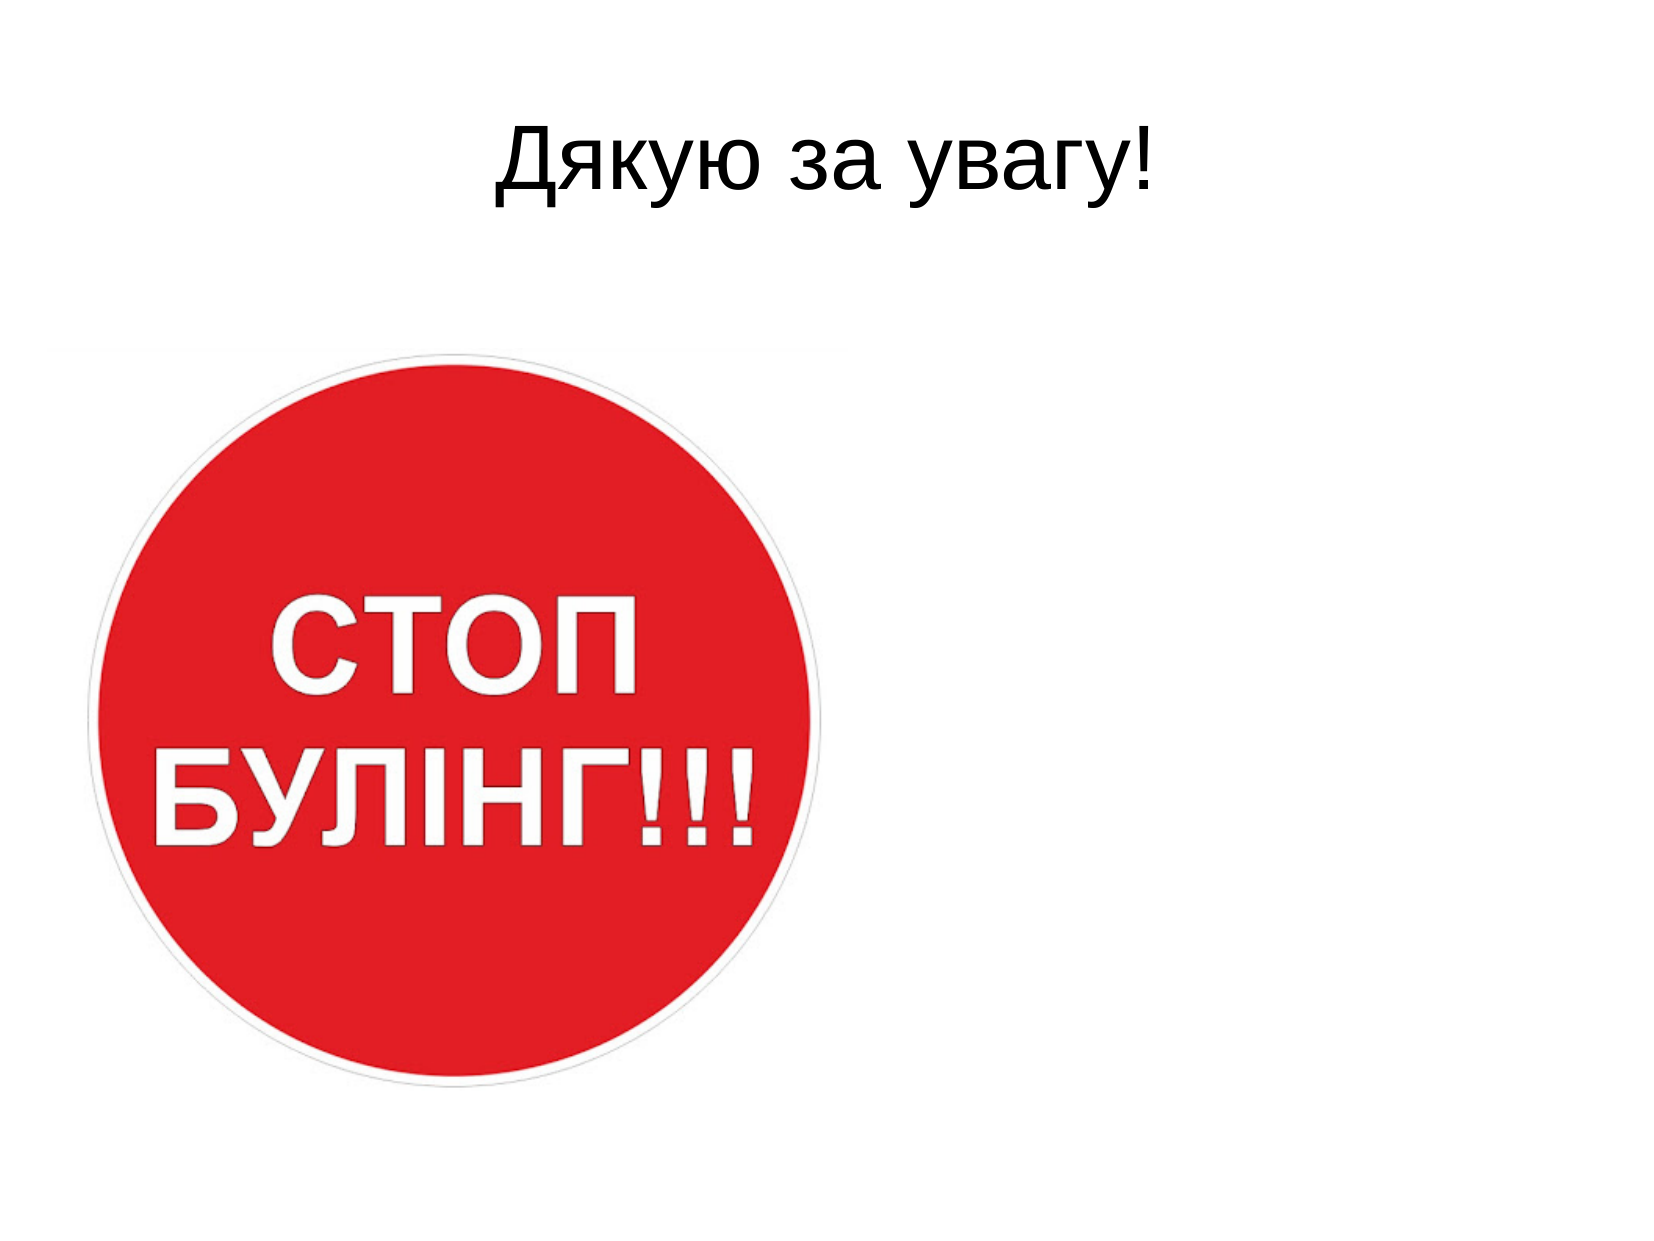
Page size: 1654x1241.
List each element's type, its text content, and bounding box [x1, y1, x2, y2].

picture [47, 348, 848, 1091]
title Дякую за увагу! [82, 49, 1571, 257]
